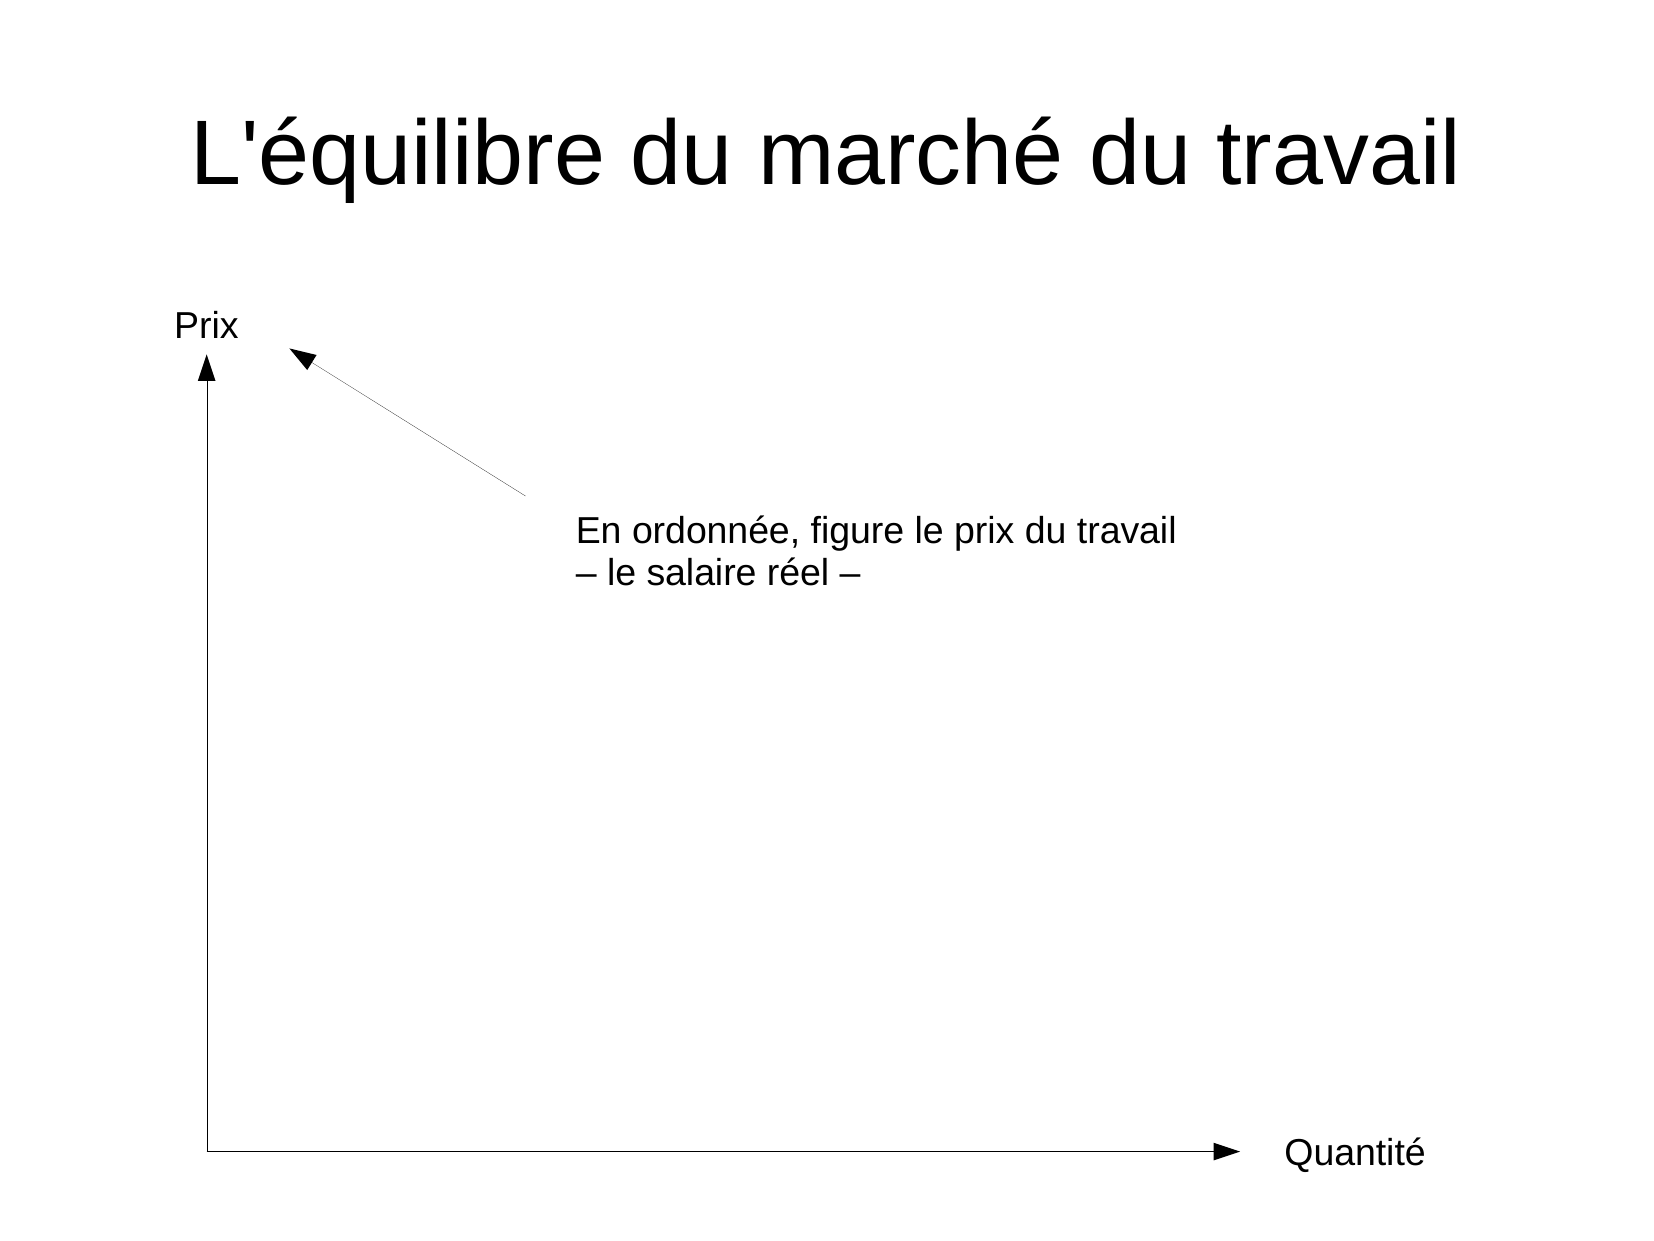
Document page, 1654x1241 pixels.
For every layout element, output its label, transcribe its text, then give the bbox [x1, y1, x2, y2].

text_box En ordonnée, figure le prix du travail – le salaire réel – [561, 501, 1194, 601]
text_box Quantité [1269, 1124, 1442, 1182]
text_box Prix [159, 297, 254, 355]
title L'équilibre du marché du travail [82, 49, 1571, 257]
